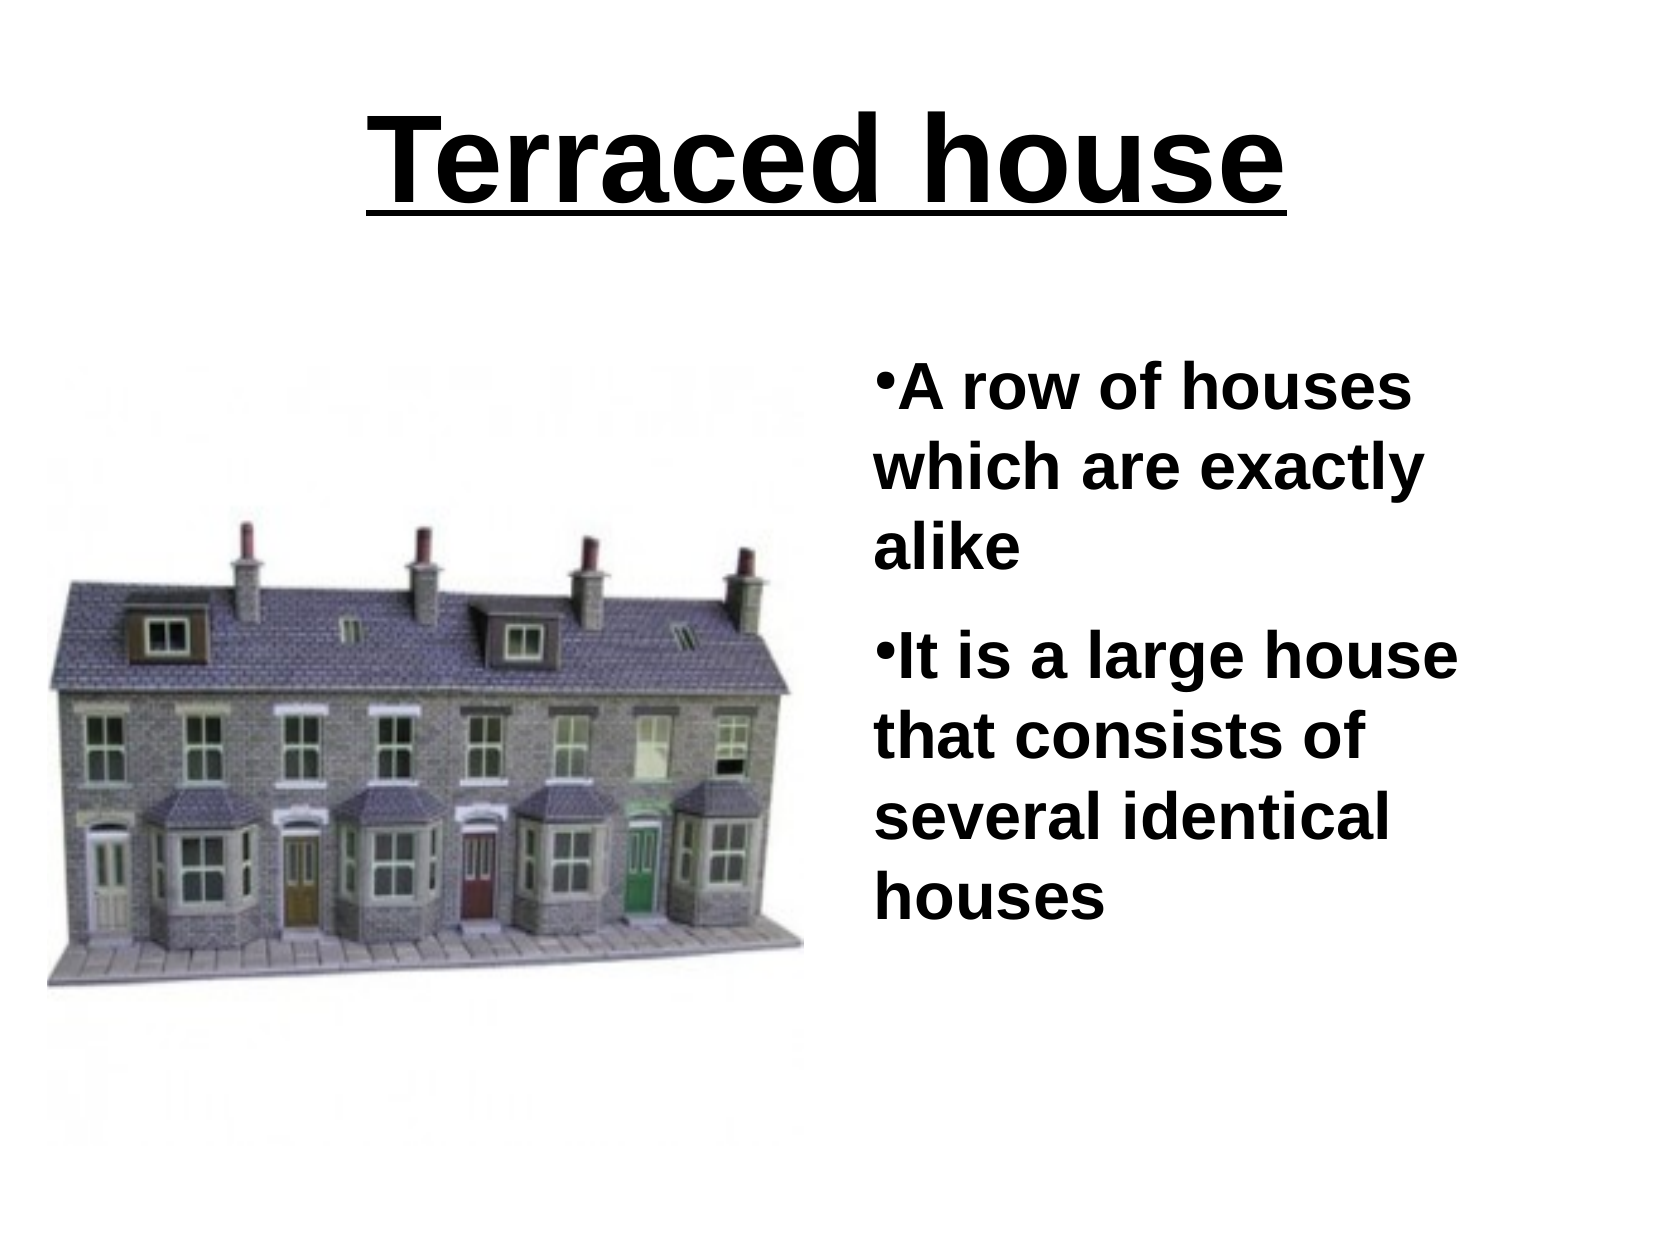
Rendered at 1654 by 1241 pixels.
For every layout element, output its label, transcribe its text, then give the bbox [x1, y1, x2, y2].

list A row of houses which are exactly alike It is a large house that consists of several identical houses [874, 342, 1571, 1161]
picture [47, 366, 804, 1146]
title Terraced house [82, 49, 1571, 257]
